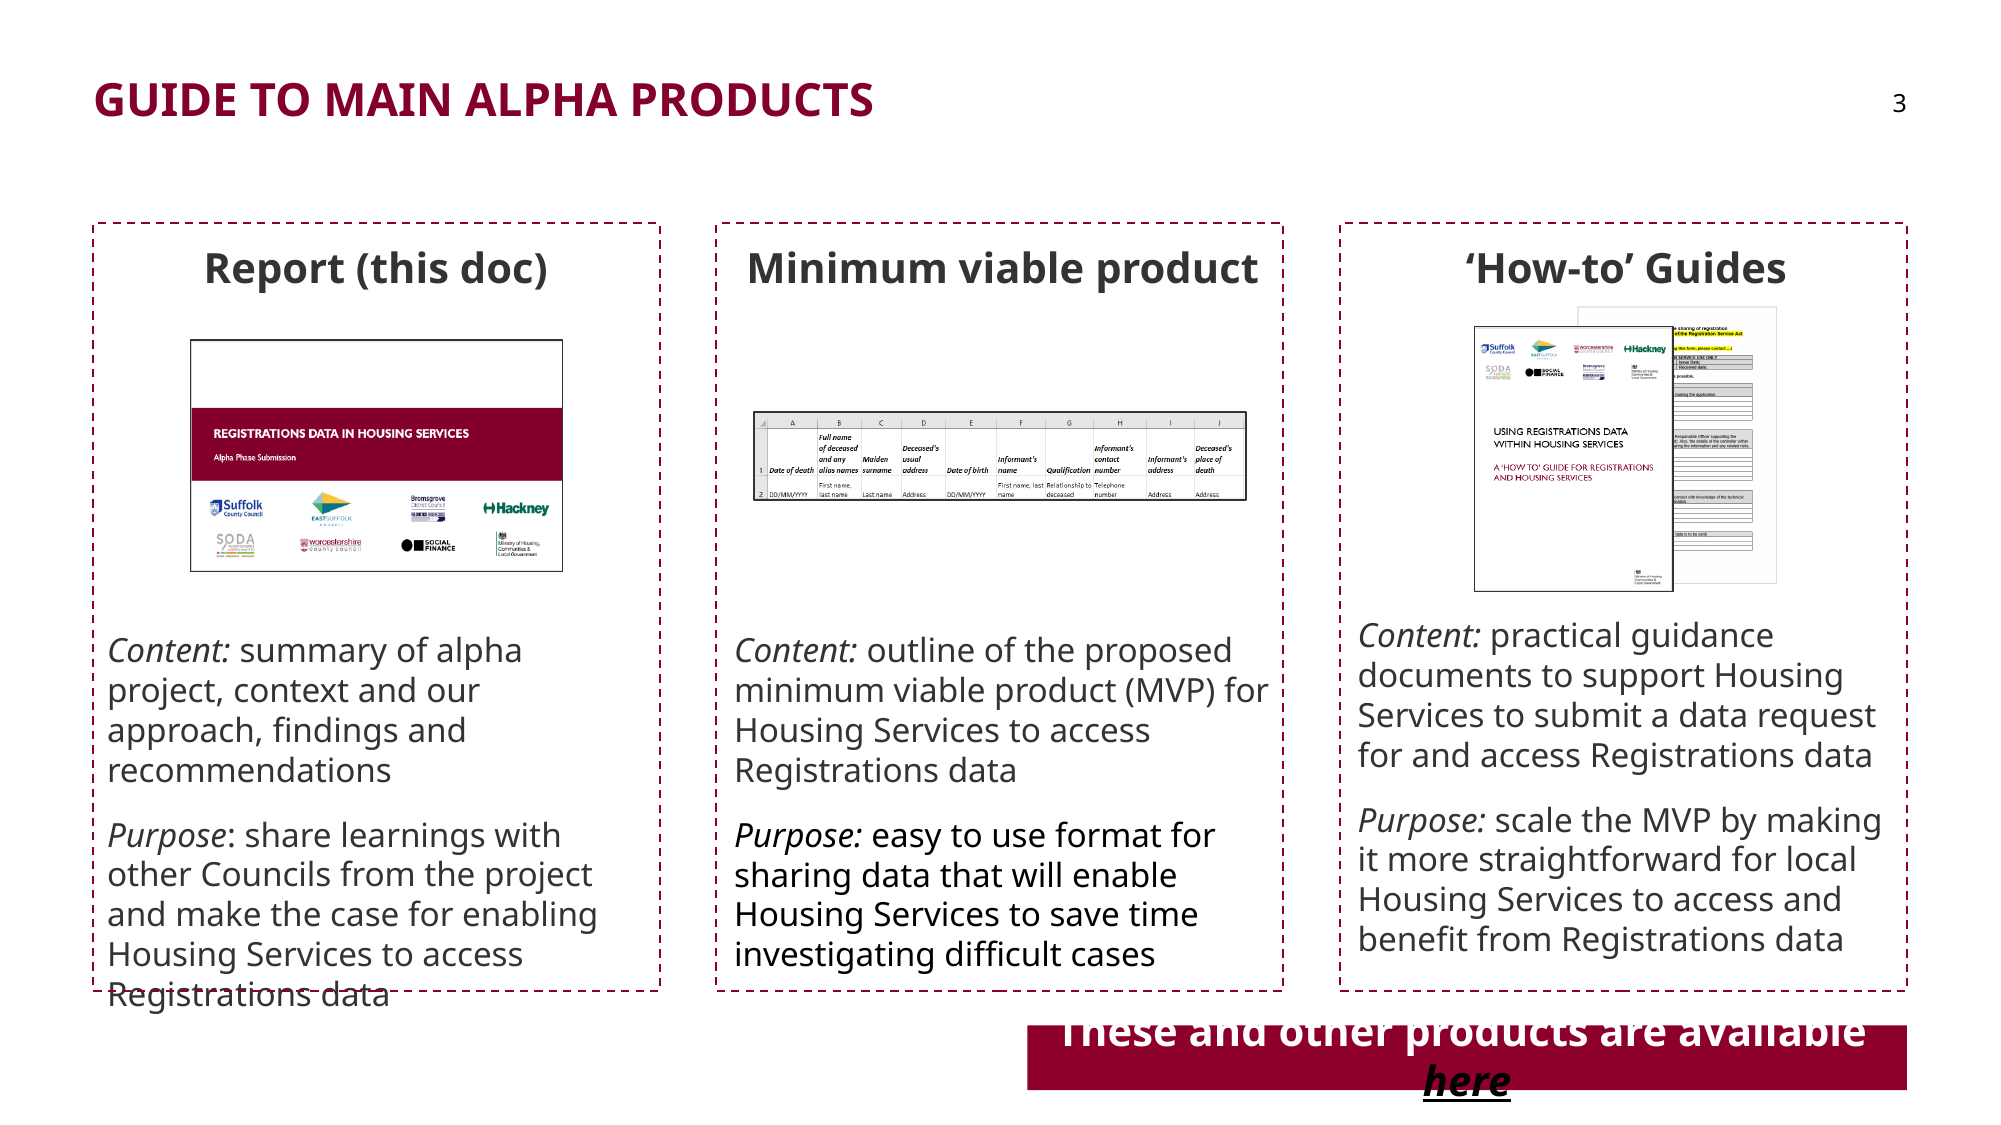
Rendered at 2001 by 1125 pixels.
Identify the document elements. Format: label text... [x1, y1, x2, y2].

picture [191, 340, 562, 571]
text_box Minimum viable product Content: outline of the proposed minimum viable product (MVP) for Housing Services to access Registrations data Purpose: easy to use format for sharing data that will enable Housing Services to save time investigating difficult cases [716, 229, 1284, 548]
title GUIDE TO MAIN ALPHA PRODUCTS [93, 70, 1809, 215]
list ‘How-to’ Guides Content: practical guidance documents to support Housing Services to submit a data request for and access Registrations data Purpose: scale the MVP by making it more straightforward for local Housing Services to access and benefit from Registrations data [1340, 229, 1907, 579]
picture [1577, 306, 1777, 584]
slide_number 1 [1850, 87, 1907, 148]
picture [754, 412, 1246, 500]
list Report (this doc) Content: summary of alpha project, context and our approach, findings and recommendations Purpose: share learnings with other Councils from the project and make the case for enabling Housing Services to access Registrations data [89, 229, 657, 781]
picture [1475, 327, 1672, 591]
text_box These and other products are available here [1027, 1025, 1907, 1091]
